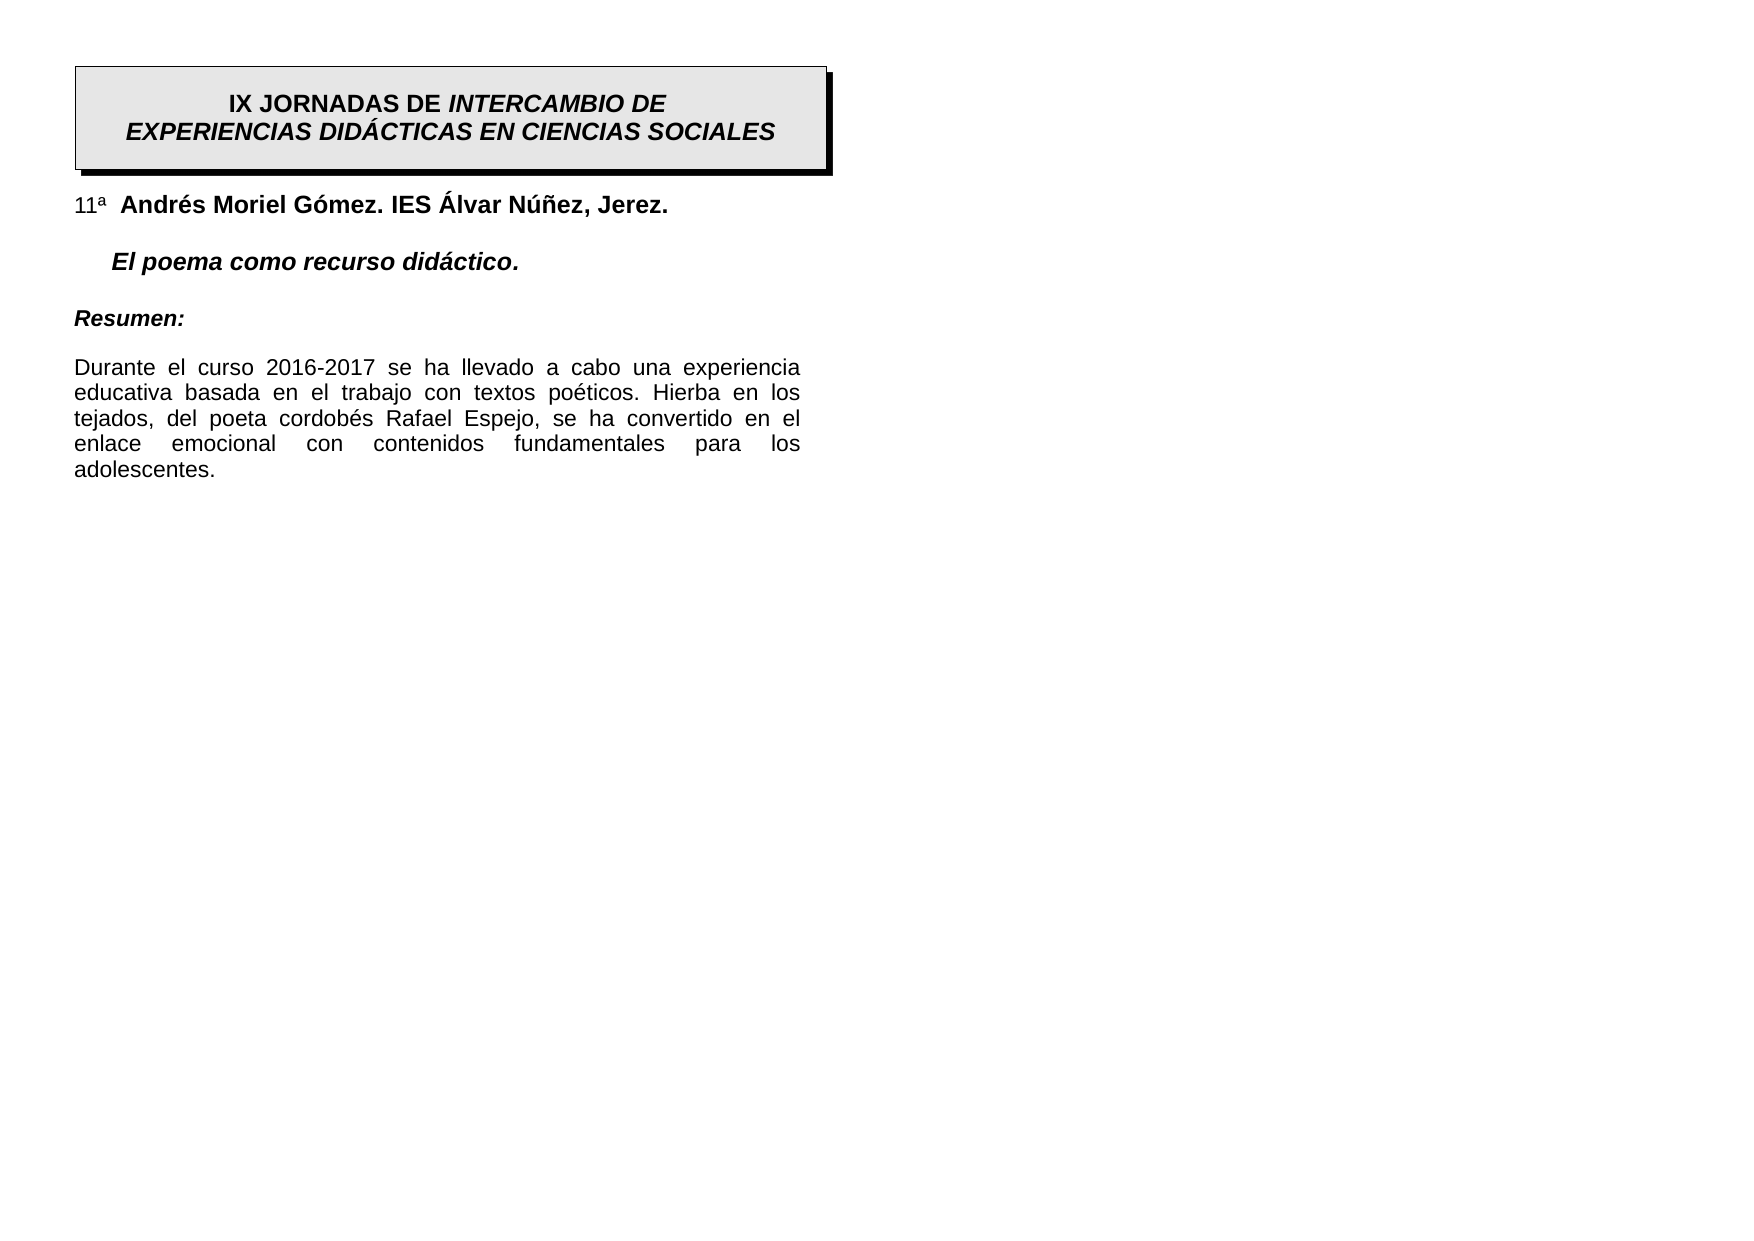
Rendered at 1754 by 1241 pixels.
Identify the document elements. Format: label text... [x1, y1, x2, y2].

title IX JORNADAS DE INTERCAMBIO DE EXPERIENCIAS DIDÁCTICAS EN CIENCIAS SOCIALES [75, 66, 827, 170]
list 11ª Andrés Moriel Gómez. IES Álvar Núñez, Jerez. El poema como recurso didáctico. Resumen: Durante el curso 2016-2017 se ha llevado a cabo una experiencia educativa basada en el trabajo con textos poéticos. Hierba en los tejados, del poeta cordobés Rafael Espejo, se ha convertido en el enlace emocional con contenidos fundamentales para los adolescentes. [74, 190, 801, 1152]
